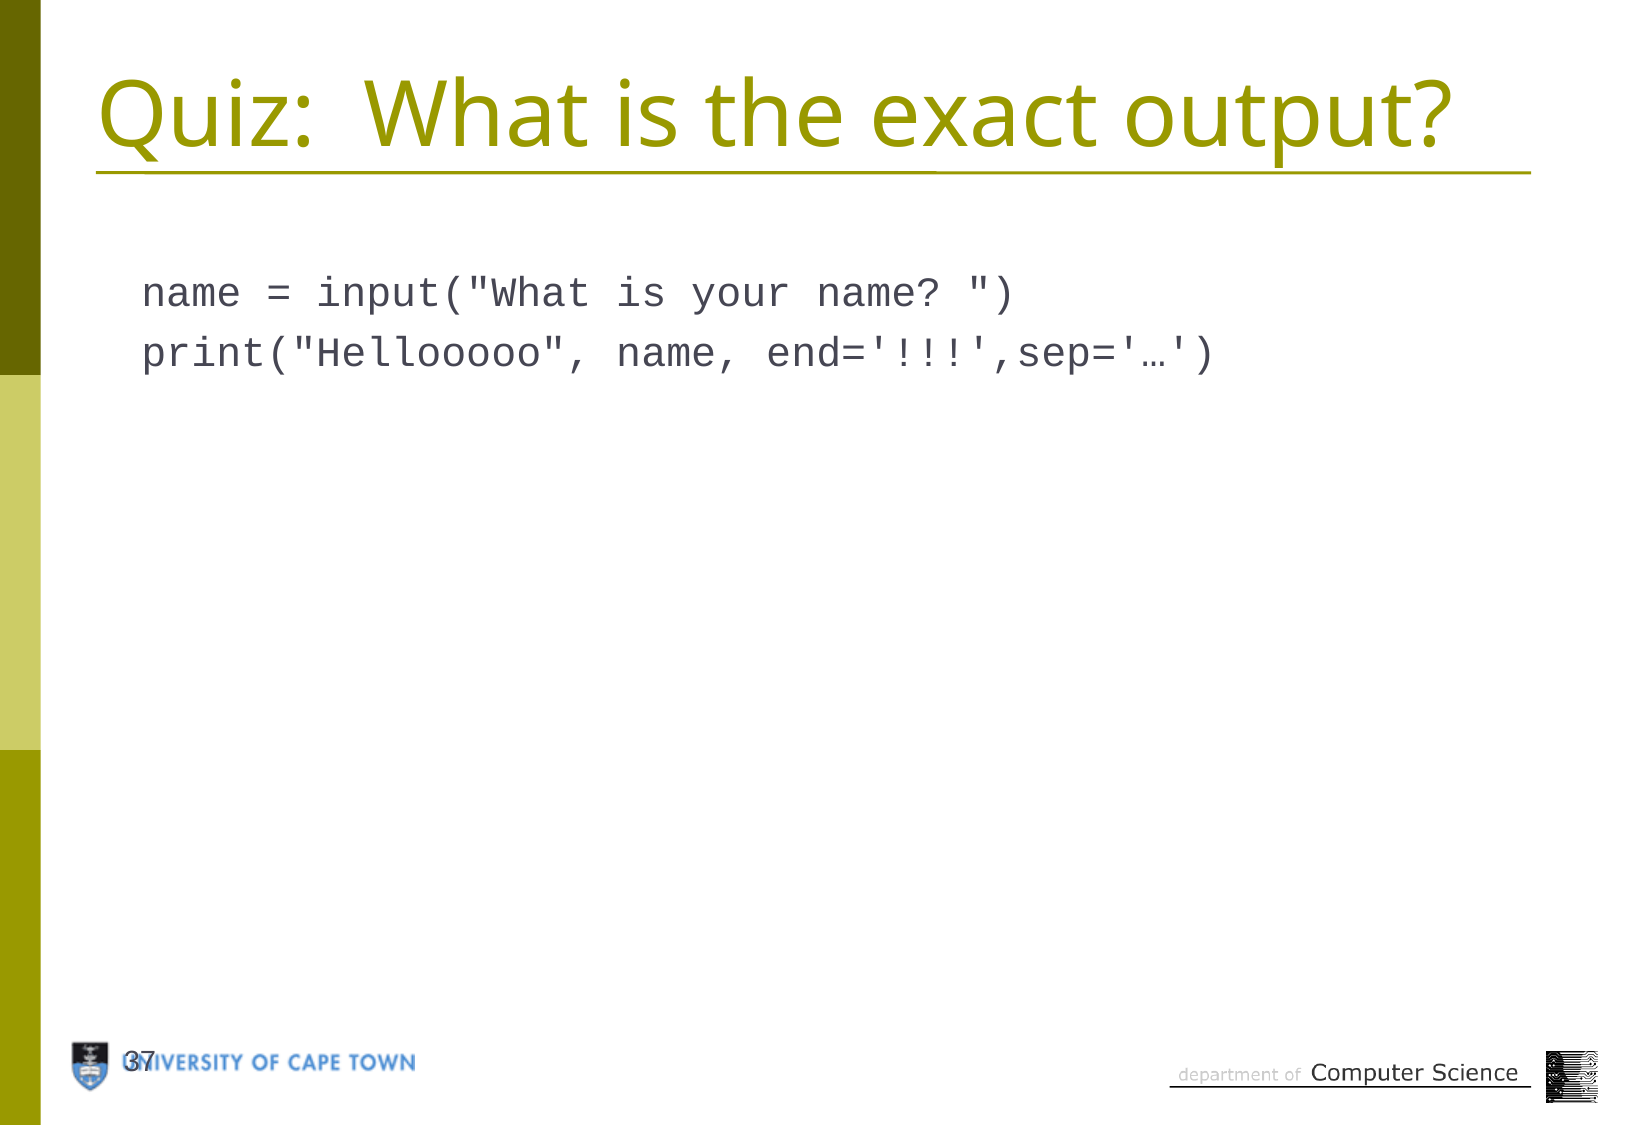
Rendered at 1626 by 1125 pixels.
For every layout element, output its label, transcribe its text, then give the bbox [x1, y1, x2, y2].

picture [1169, 1043, 1532, 1091]
list name = input("What is your name? ") print("Hellooooo", name, end='!!!',sep='…') [81, 196, 1543, 1005]
title Quiz: What is the exact output? [81, 29, 1543, 172]
picture [61, 1024, 415, 1103]
text_box <number> [108, 1042, 462, 1103]
picture [1546, 1051, 1598, 1103]
